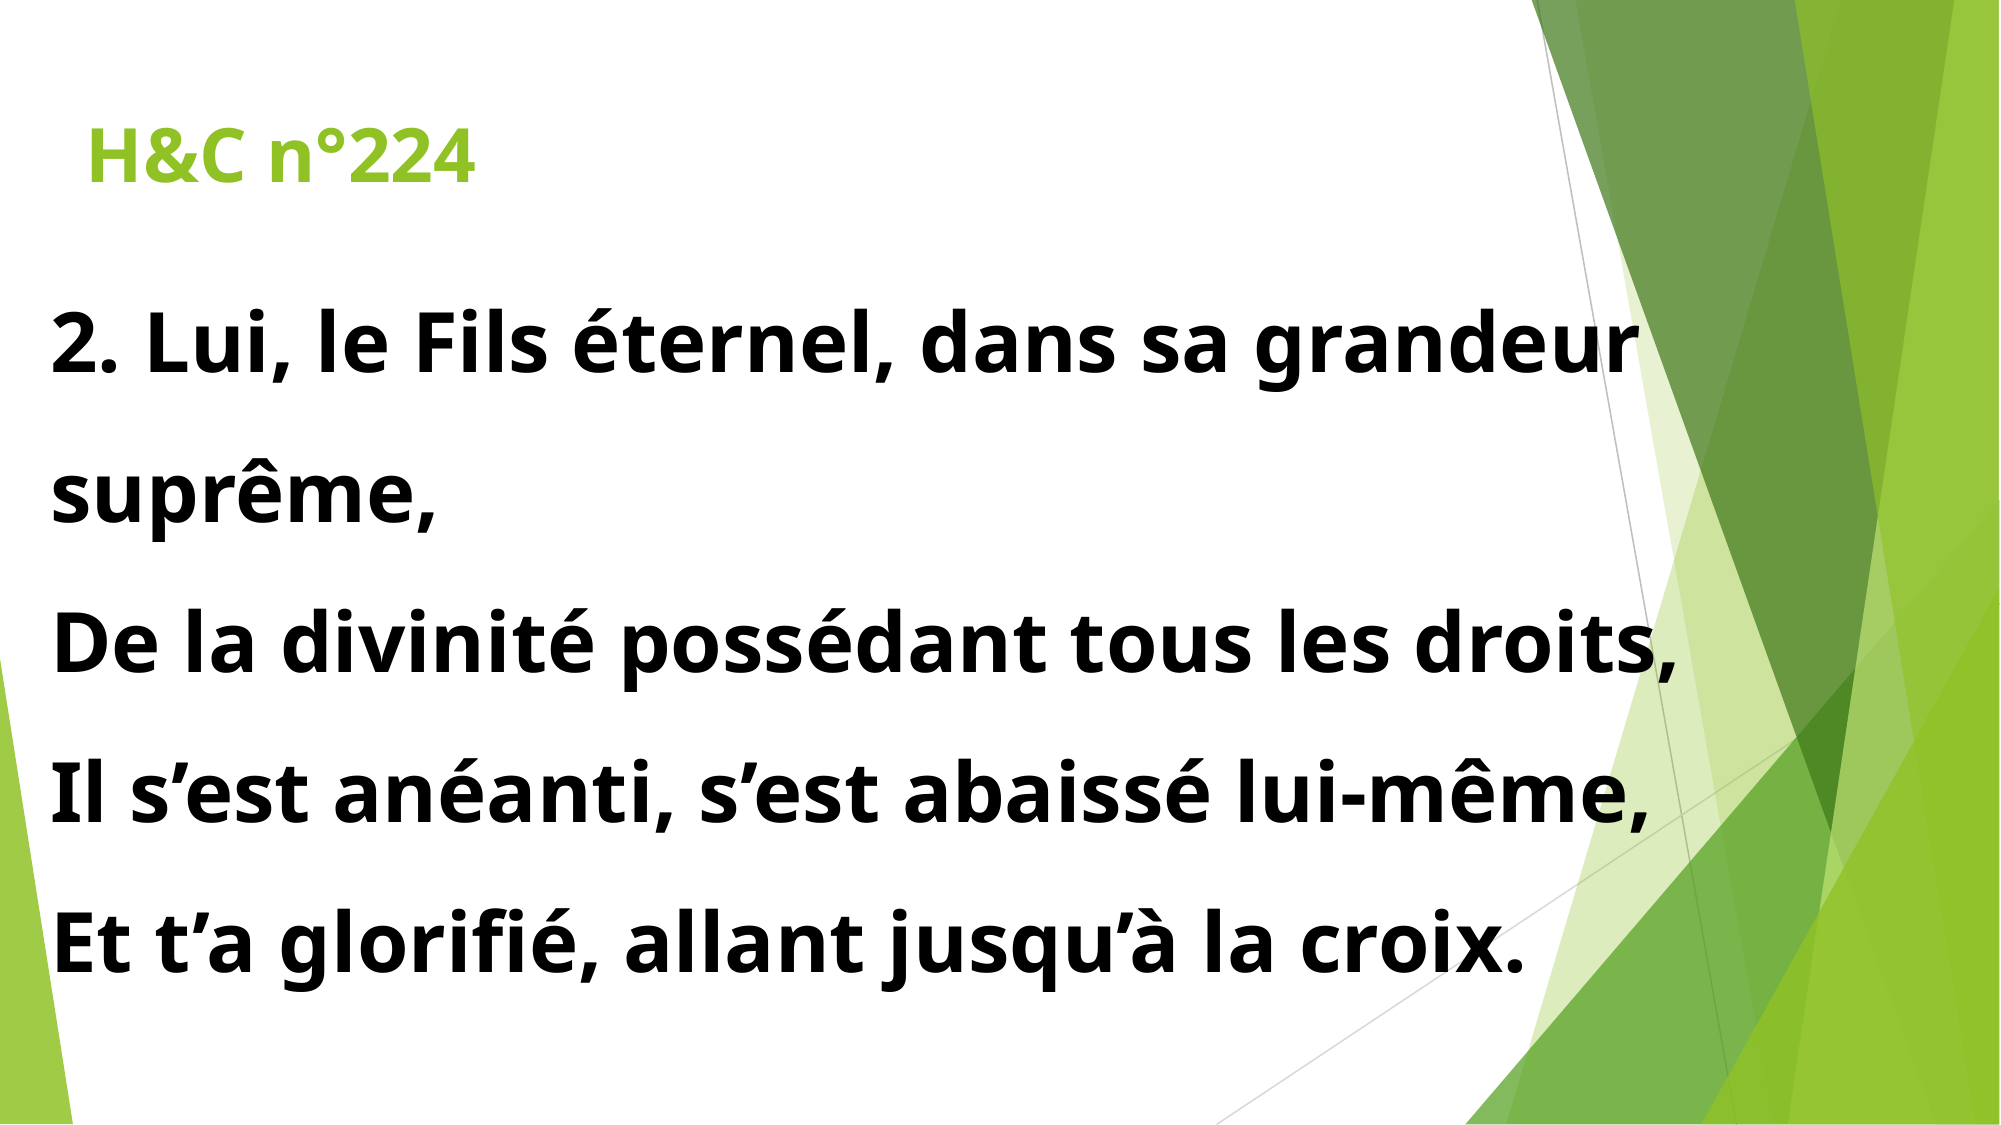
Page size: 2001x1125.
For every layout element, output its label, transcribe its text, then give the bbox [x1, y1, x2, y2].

text_box H&C n°224 [70, 99, 1522, 232]
text_box 2. Lui, le Fils éternel, dans sa grandeur suprême, De la divinité possédant tous les droits, Il s’est anéanti, s’est abaissé lui-même, Et t’a glorifié, allant jusqu’à la croix. [35, 232, 2001, 1056]
